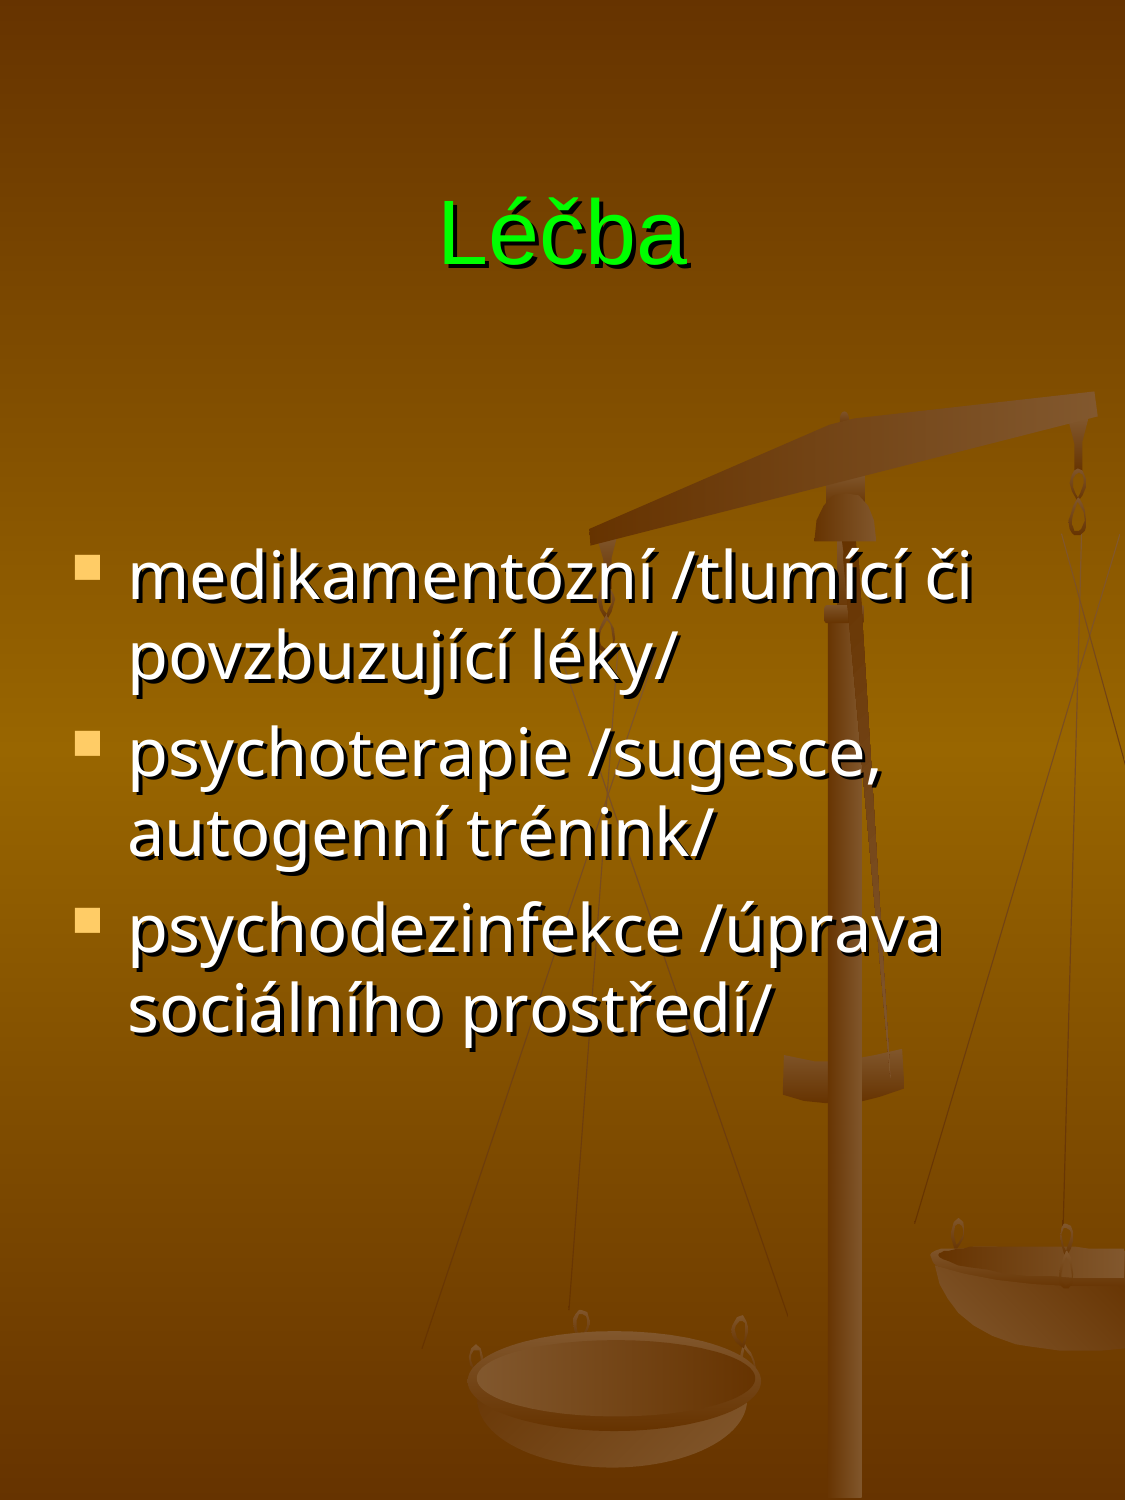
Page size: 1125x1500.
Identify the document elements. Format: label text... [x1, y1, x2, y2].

title Léčba [56, 60, 1069, 396]
list medikamentózní /tlumící či povzbuzující léky/ psychoterapie /sugesce, autogenní trénink/ psychodezinfekce /úprava sociálního prostředí/ [56, 525, 1069, 1341]
